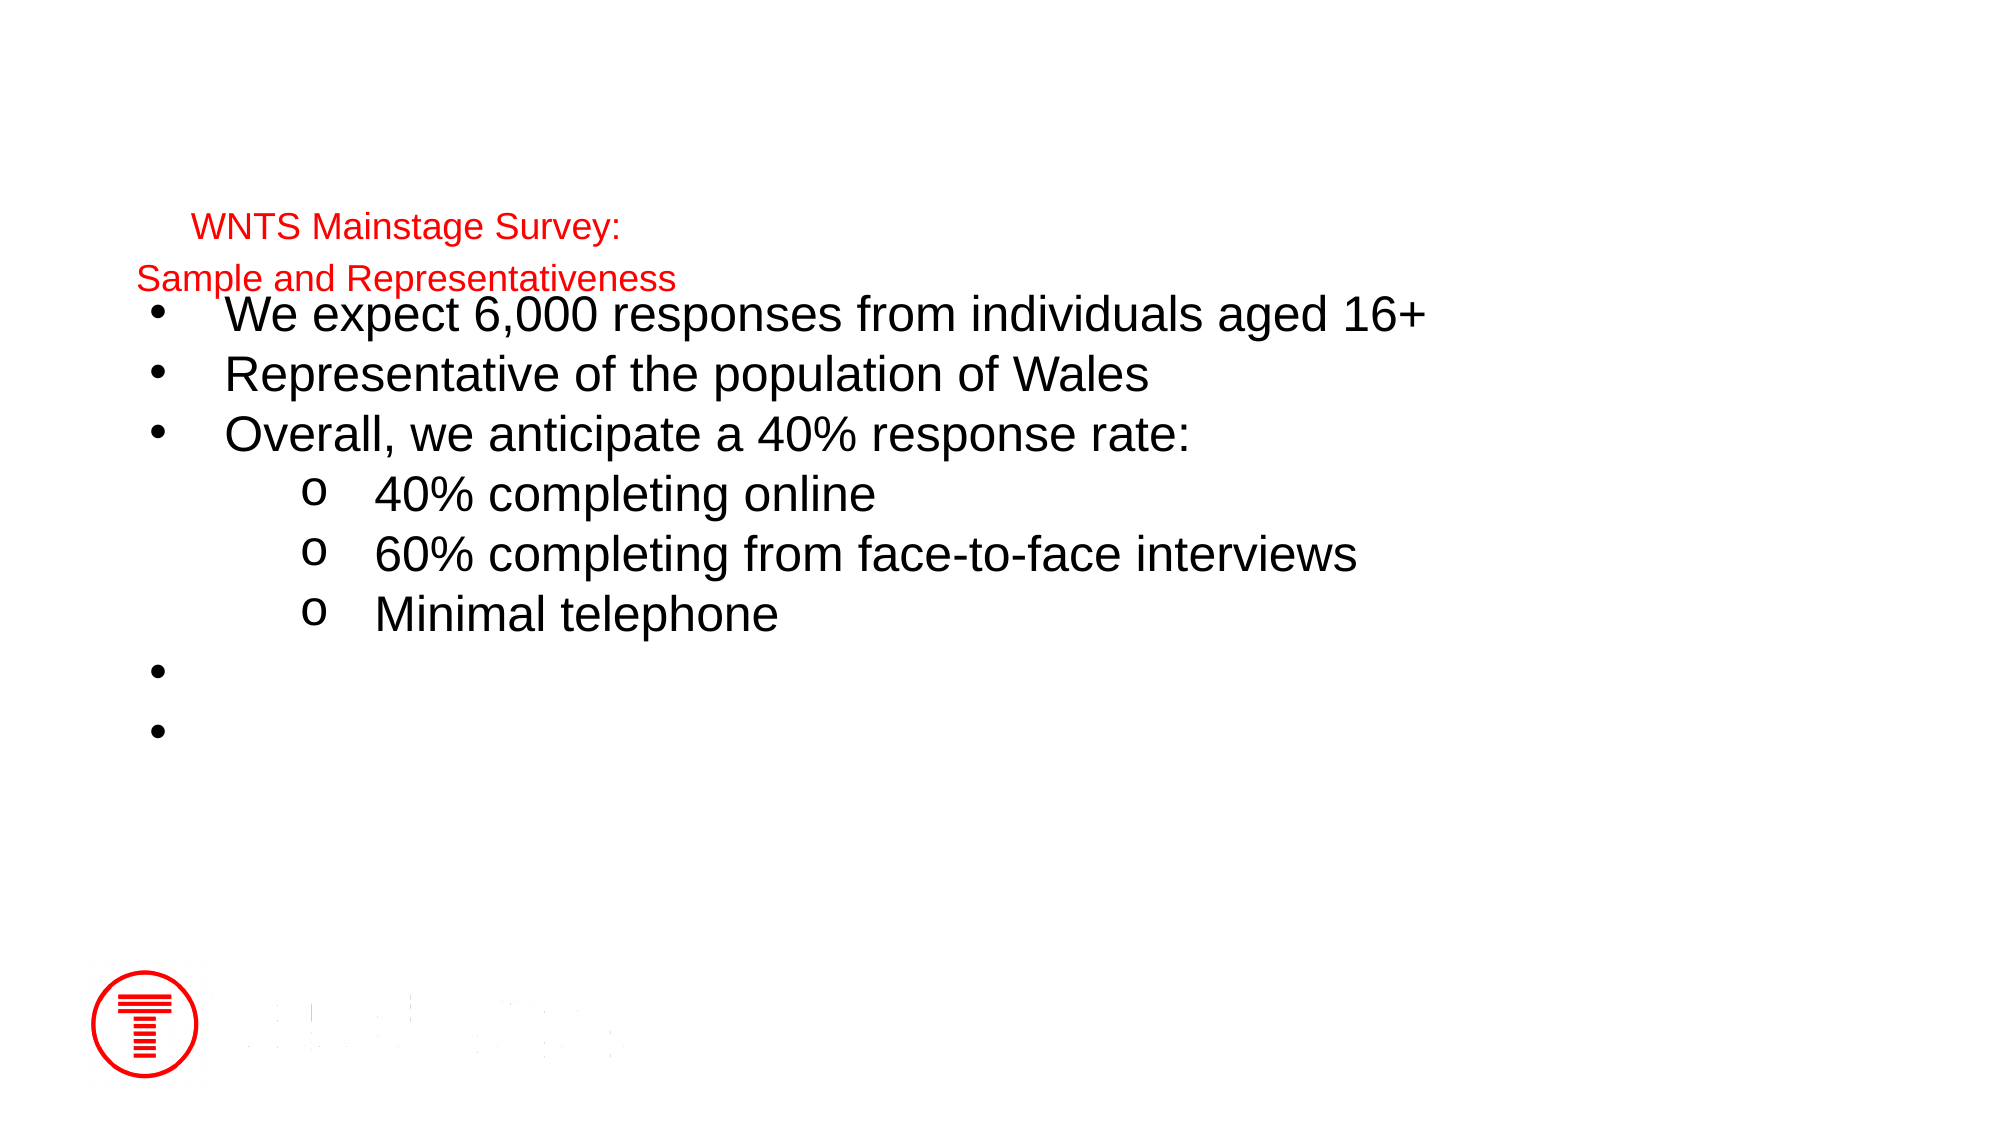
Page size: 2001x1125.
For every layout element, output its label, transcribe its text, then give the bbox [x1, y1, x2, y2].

text_box We expect 6,000 responses from individuals aged 16+ Representative of the population of Wales Overall, we anticipate a 40% response rate: 40% completing online 60% completing from face-to-face interviews Minimal telephone [134, 274, 1919, 820]
list WNTS Mainstage Survey: Sample and Representativeness [114, 37, 1803, 225]
